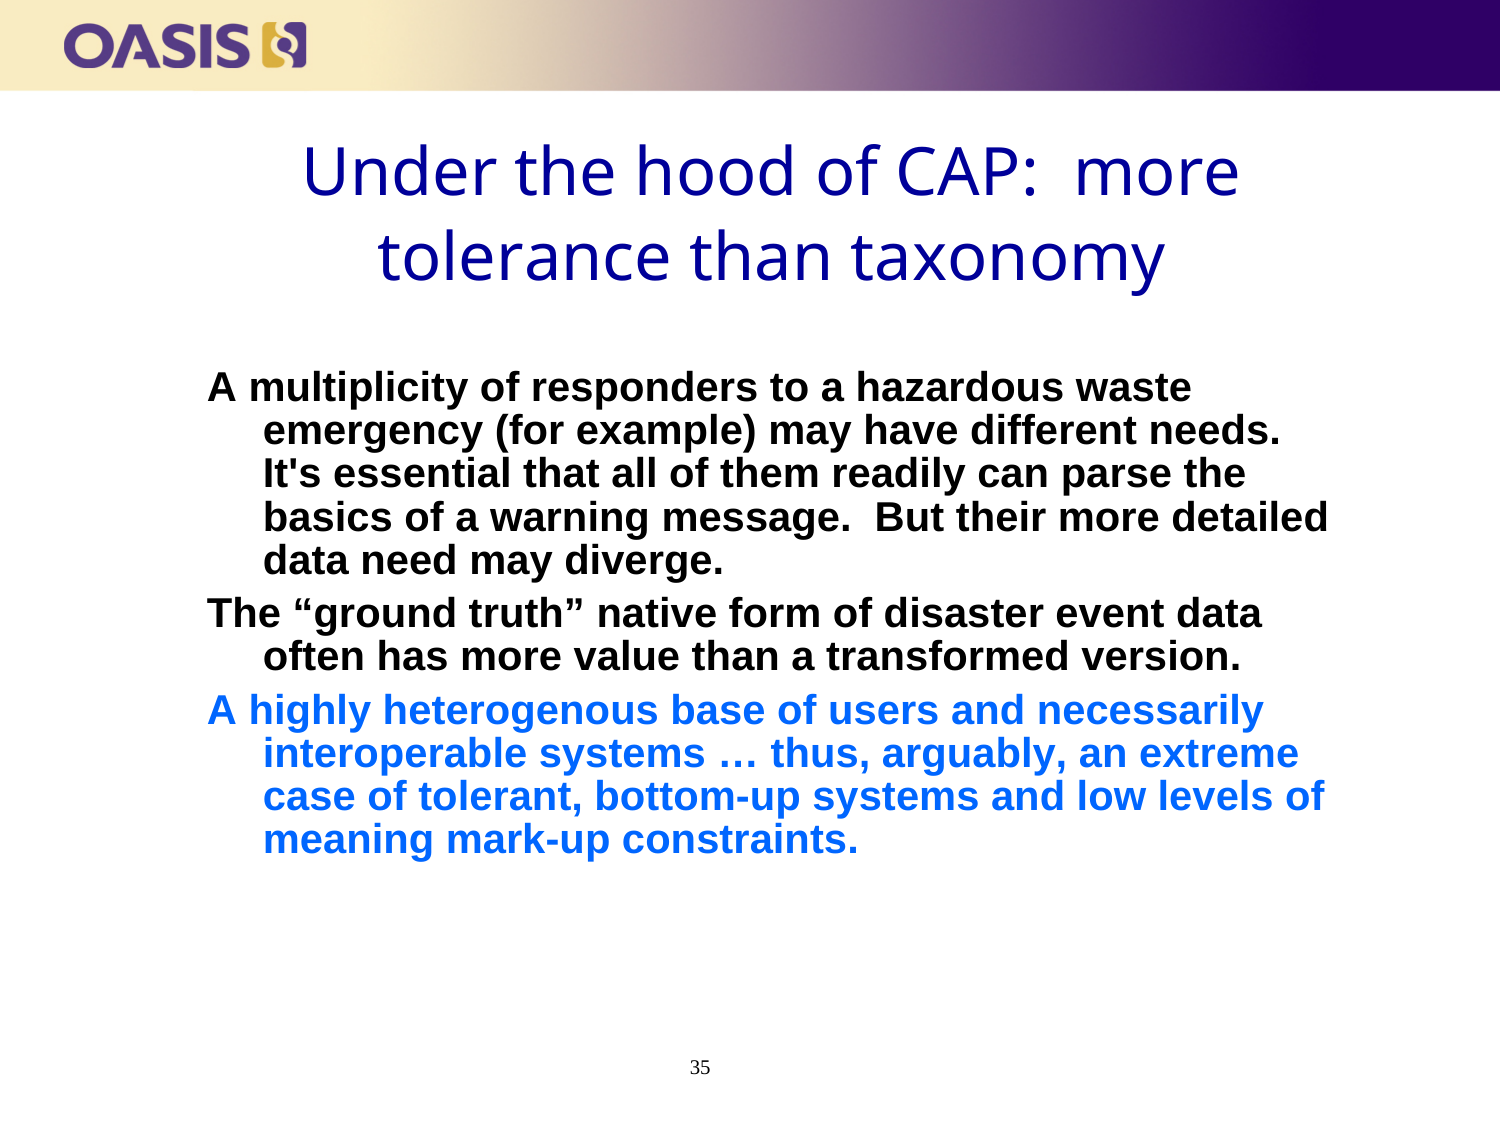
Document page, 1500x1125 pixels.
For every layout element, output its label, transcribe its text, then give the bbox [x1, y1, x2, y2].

picture [0, 0, 1500, 1125]
list A multiplicity of responders to a hazardous waste emergency (for example) may have different needs. It's essential that all of them readily can parse the basics of a warning message. But their more detailed data need may diverge. The “ground truth” native form of disaster event data often has more value than a transformed version. A highly heterogenous base of users and necessarily interoperable systems … thus, arguably, an extreme case of tolerant, bottom-up systems and low levels of meaning mark-up constraints. [192, 359, 1355, 973]
title Under the hood of CAP: more tolerance than taxonomy [151, 120, 1393, 306]
